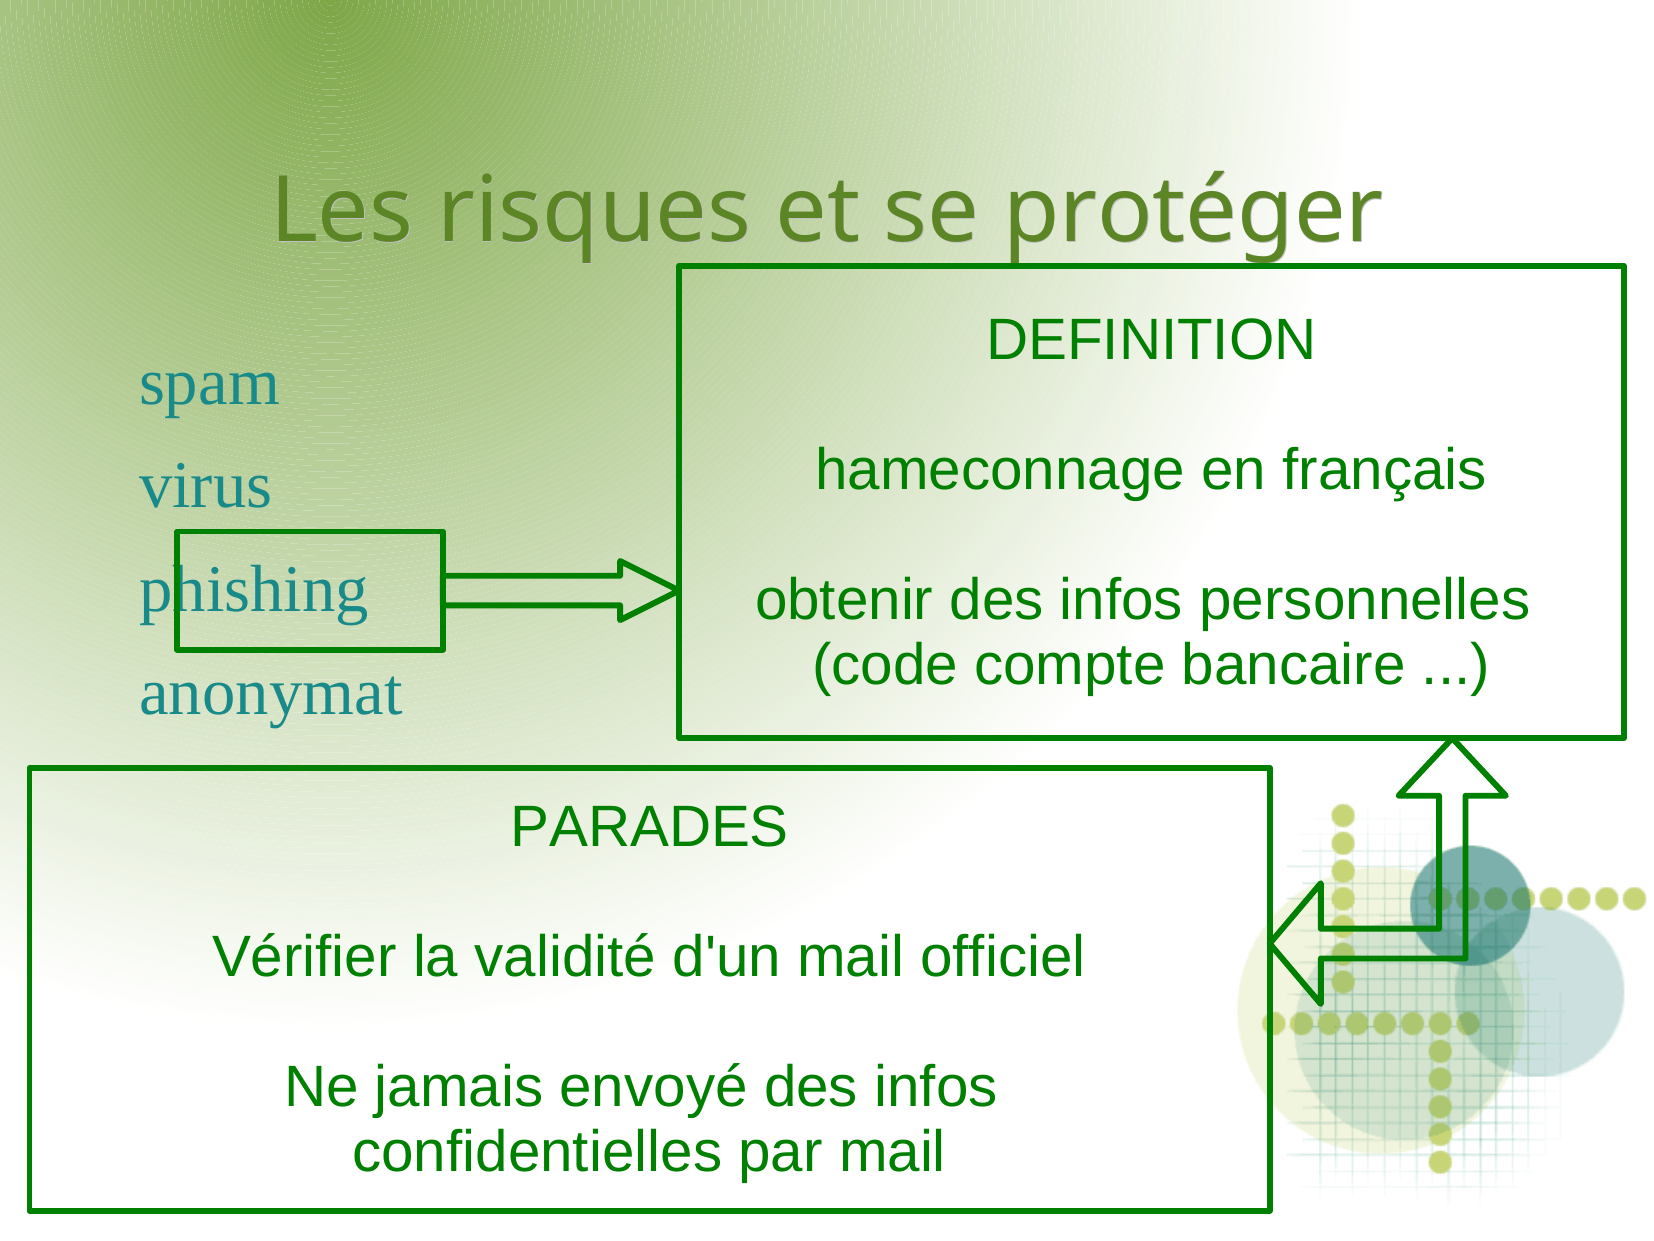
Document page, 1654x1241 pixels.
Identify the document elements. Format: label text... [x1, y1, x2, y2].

list spam virus phishing anonymat [446, 567, 671, 614]
list spam virus phishing anonymat [121, 344, 811, 767]
text_box DEFINITION hameconnage en français obtenir des infos personnelles (code compte bancaire ...) [679, 265, 1625, 739]
picture [1270, 792, 1436, 937]
text_box PARADES Vérifier la validité d'un mail officiel Ne jamais envoyé des infos confidentielles par mail [29, 767, 1270, 1211]
picture [1275, 792, 1464, 993]
list spam virus phishing anonymat [180, 534, 440, 647]
picture [1270, 792, 1654, 1211]
title Les risques et se protéger [121, 102, 1534, 311]
